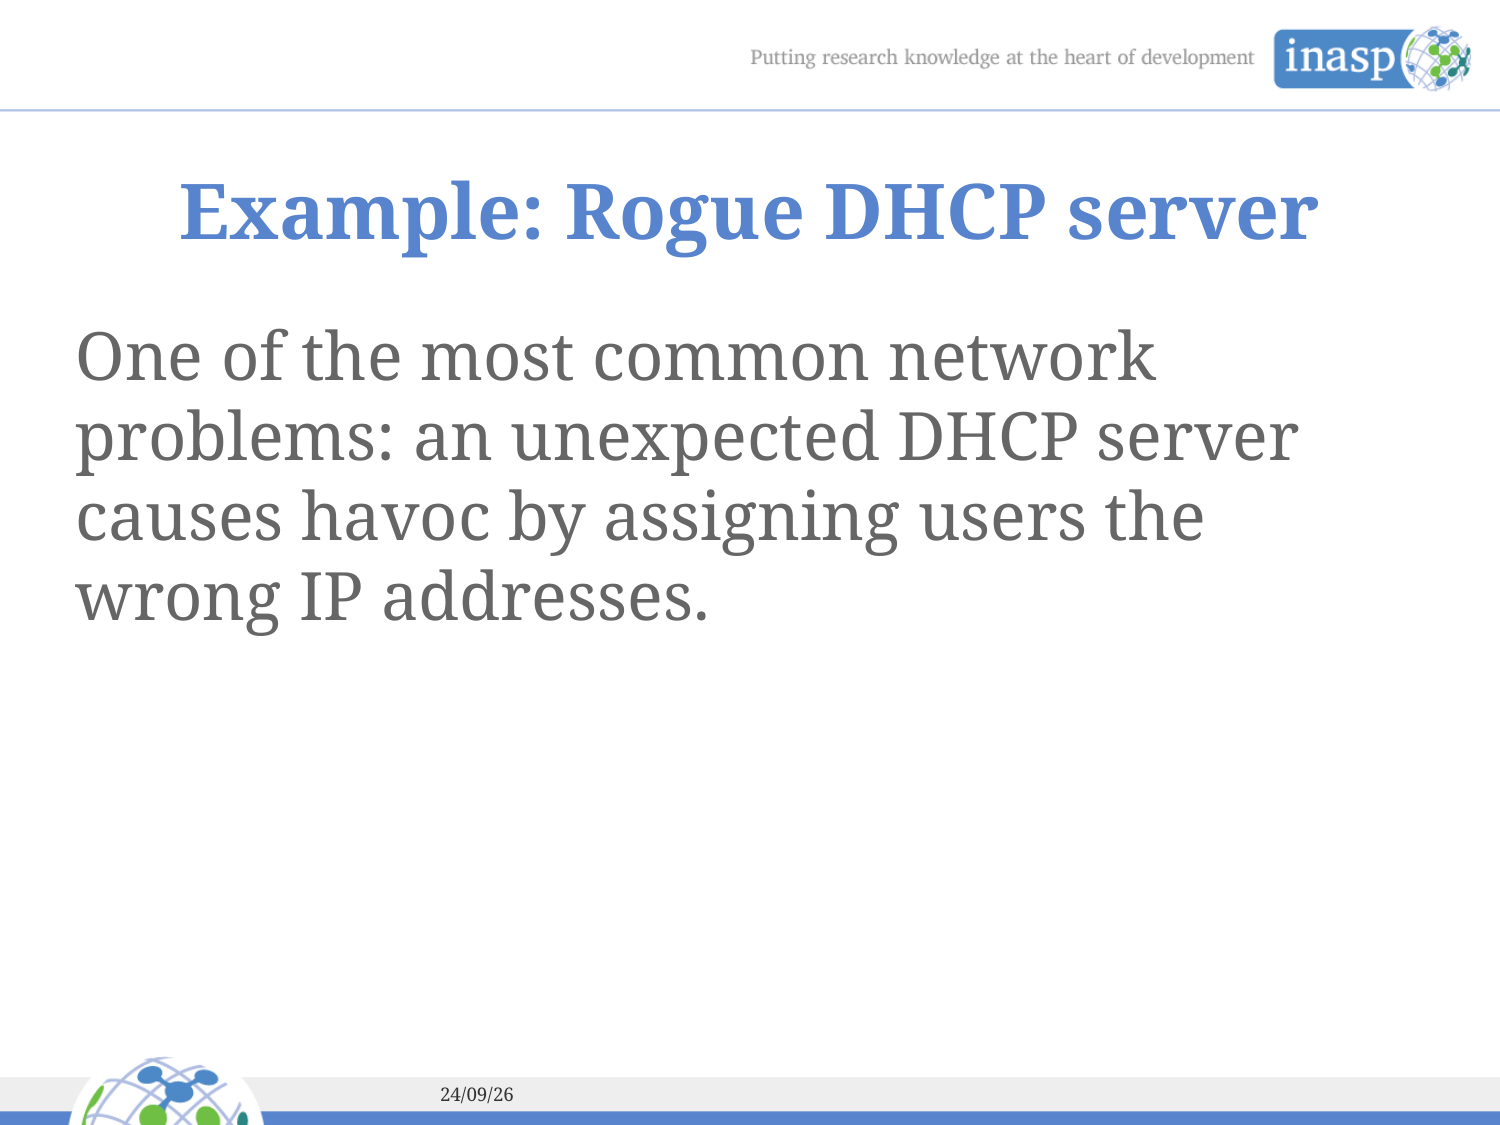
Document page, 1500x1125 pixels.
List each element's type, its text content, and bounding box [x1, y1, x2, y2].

title Example: Rogue DHCP server [75, 129, 1426, 313]
picture [0, 0, 1500, 1125]
list One of the most common network problems: an unexpected DHCP server causes havoc by assigning users the wrong IP addresses. [75, 313, 1426, 967]
